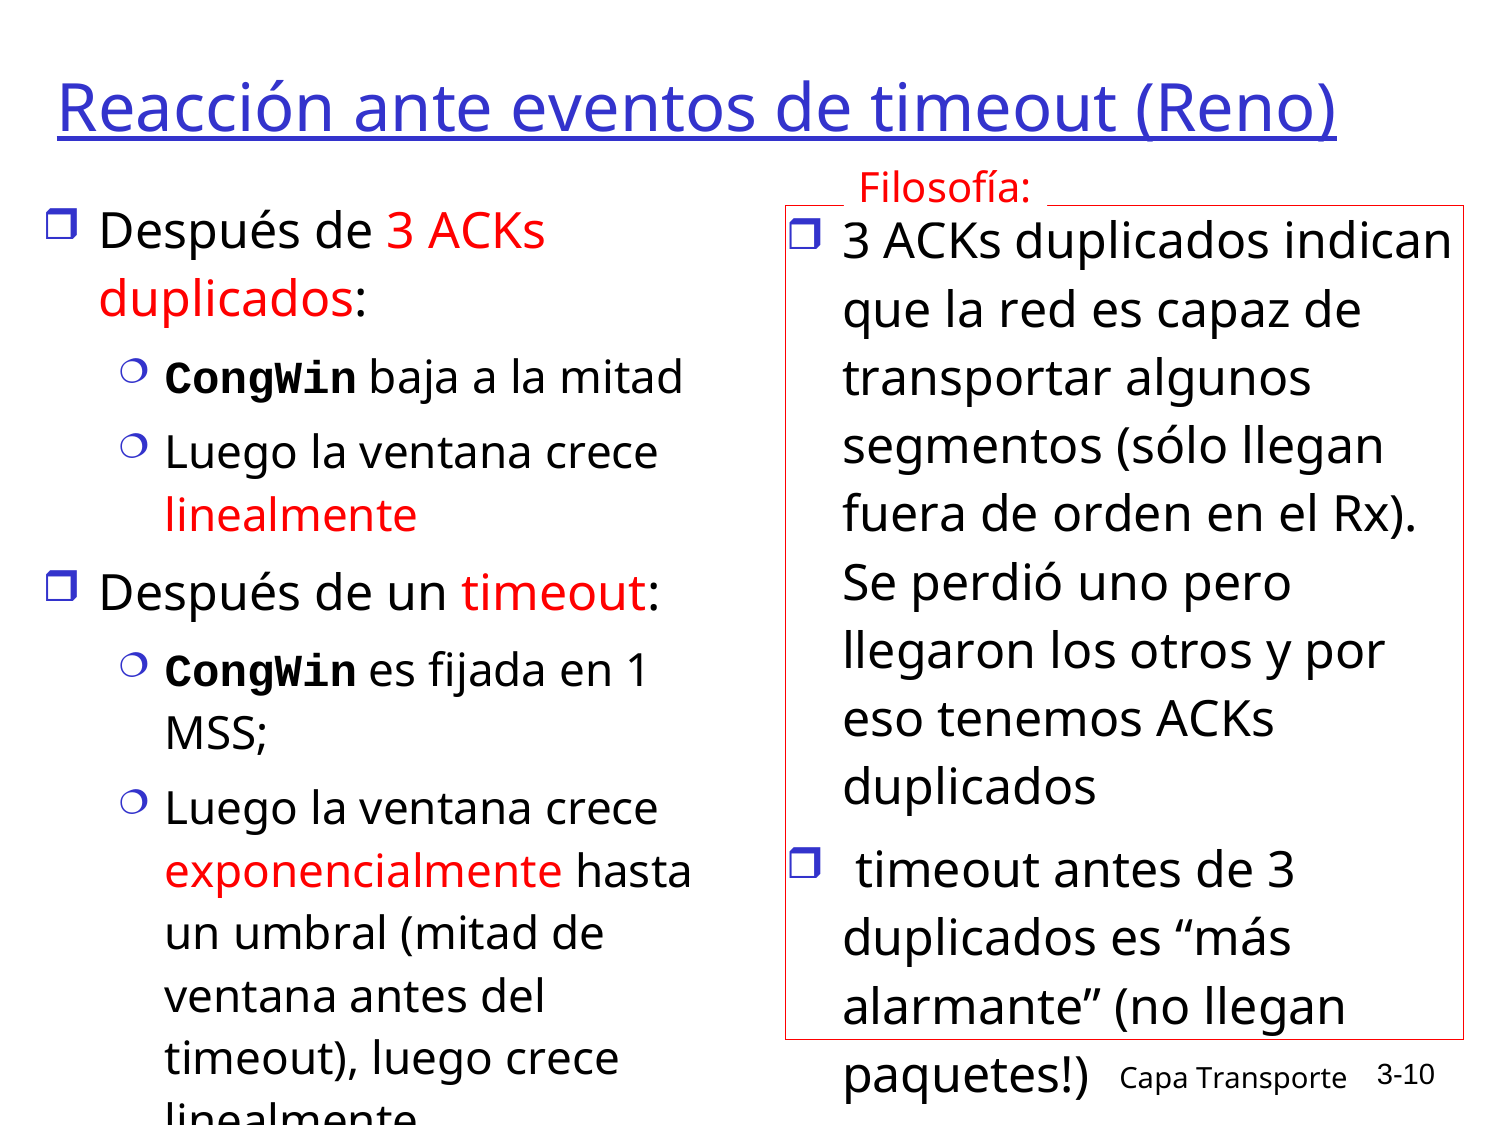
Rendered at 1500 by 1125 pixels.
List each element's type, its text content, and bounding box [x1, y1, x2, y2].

list 3 ACKs duplicados indican que la red es capaz de transportar algunos segmentos (sólo llegan fuera de orden en el Rx). Se perdió uno pero llegaron los otros y por eso tenemos ACKs duplicados timeout antes de 3 duplicados es “más alarmante” (no llegan paquetes!) [785, 205, 1464, 1040]
title Reacción ante eventos de timeout (Reno) [41, 15, 1463, 196]
text_box Filosofía: [843, 149, 1048, 223]
list Después de 3 ACKs duplicados: CongWin baja a la mitad Luego la ventana crece linealmente Después de un timeout: CongWin es fijada en 1 MSS; Luego la ventana crece exponencialmente hasta un umbral (mitad de ventana antes del timeout), luego crece linealmente [27, 187, 753, 1035]
